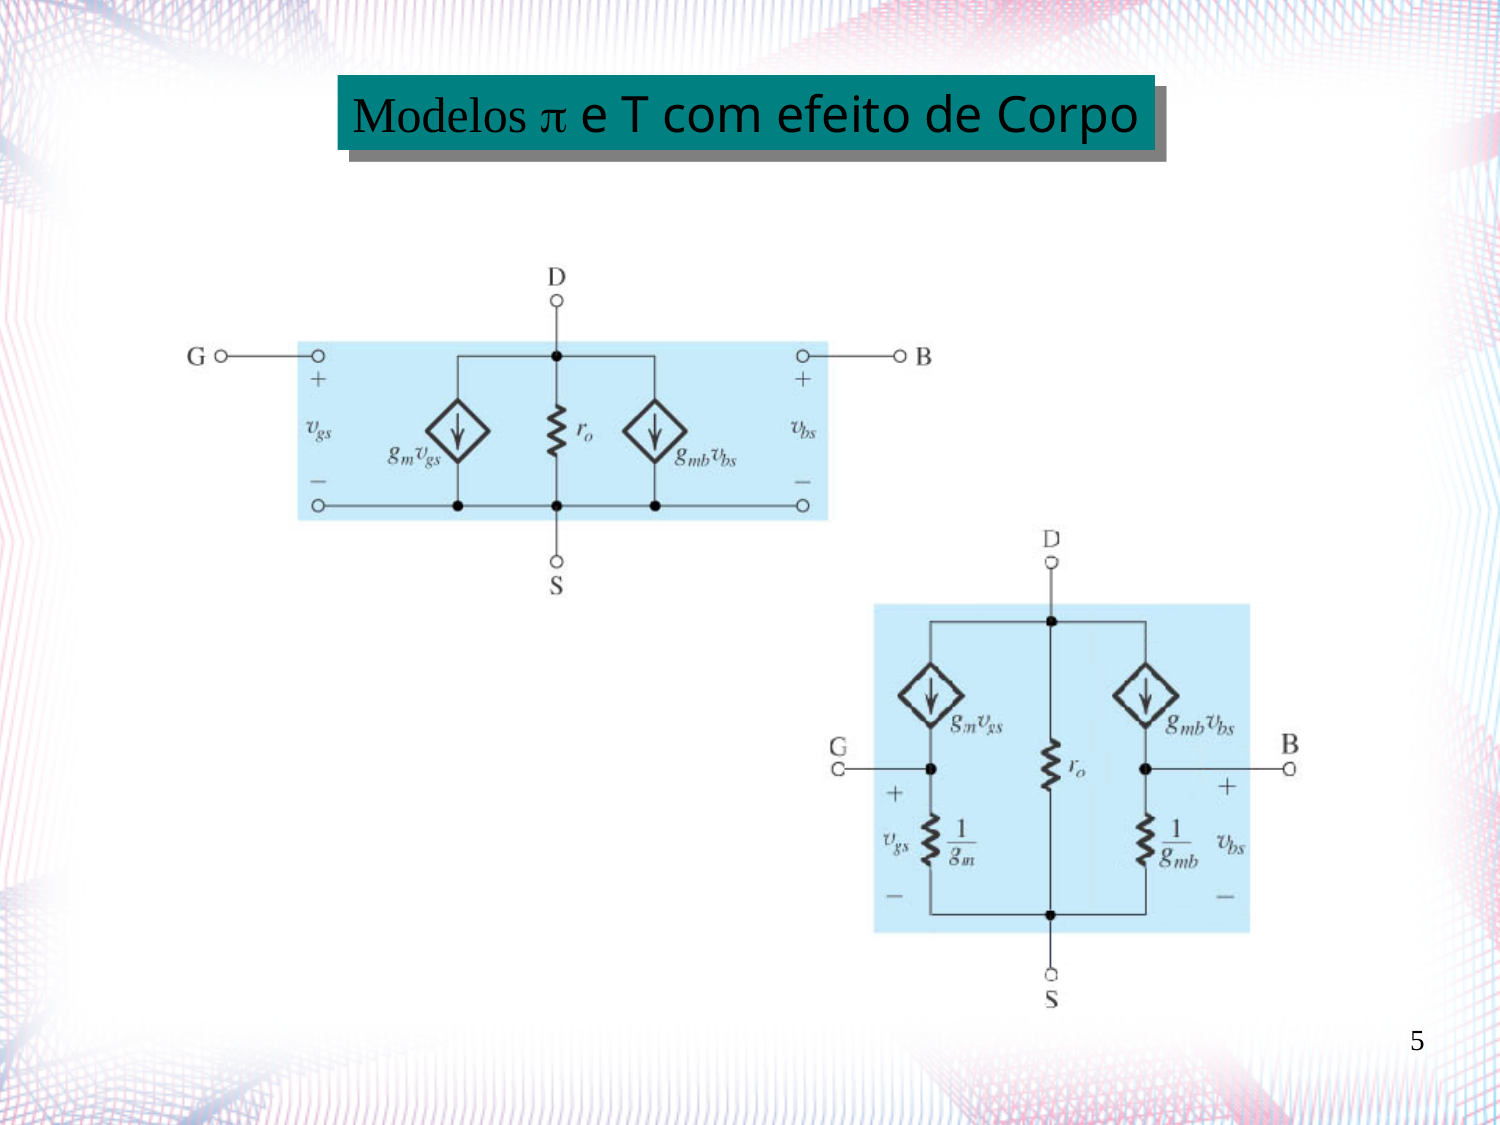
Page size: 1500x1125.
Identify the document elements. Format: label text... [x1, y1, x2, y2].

picture [0, 0, 1500, 1125]
text_box Modelos p e T com efeito de Corpo [337, 75, 1120, 150]
